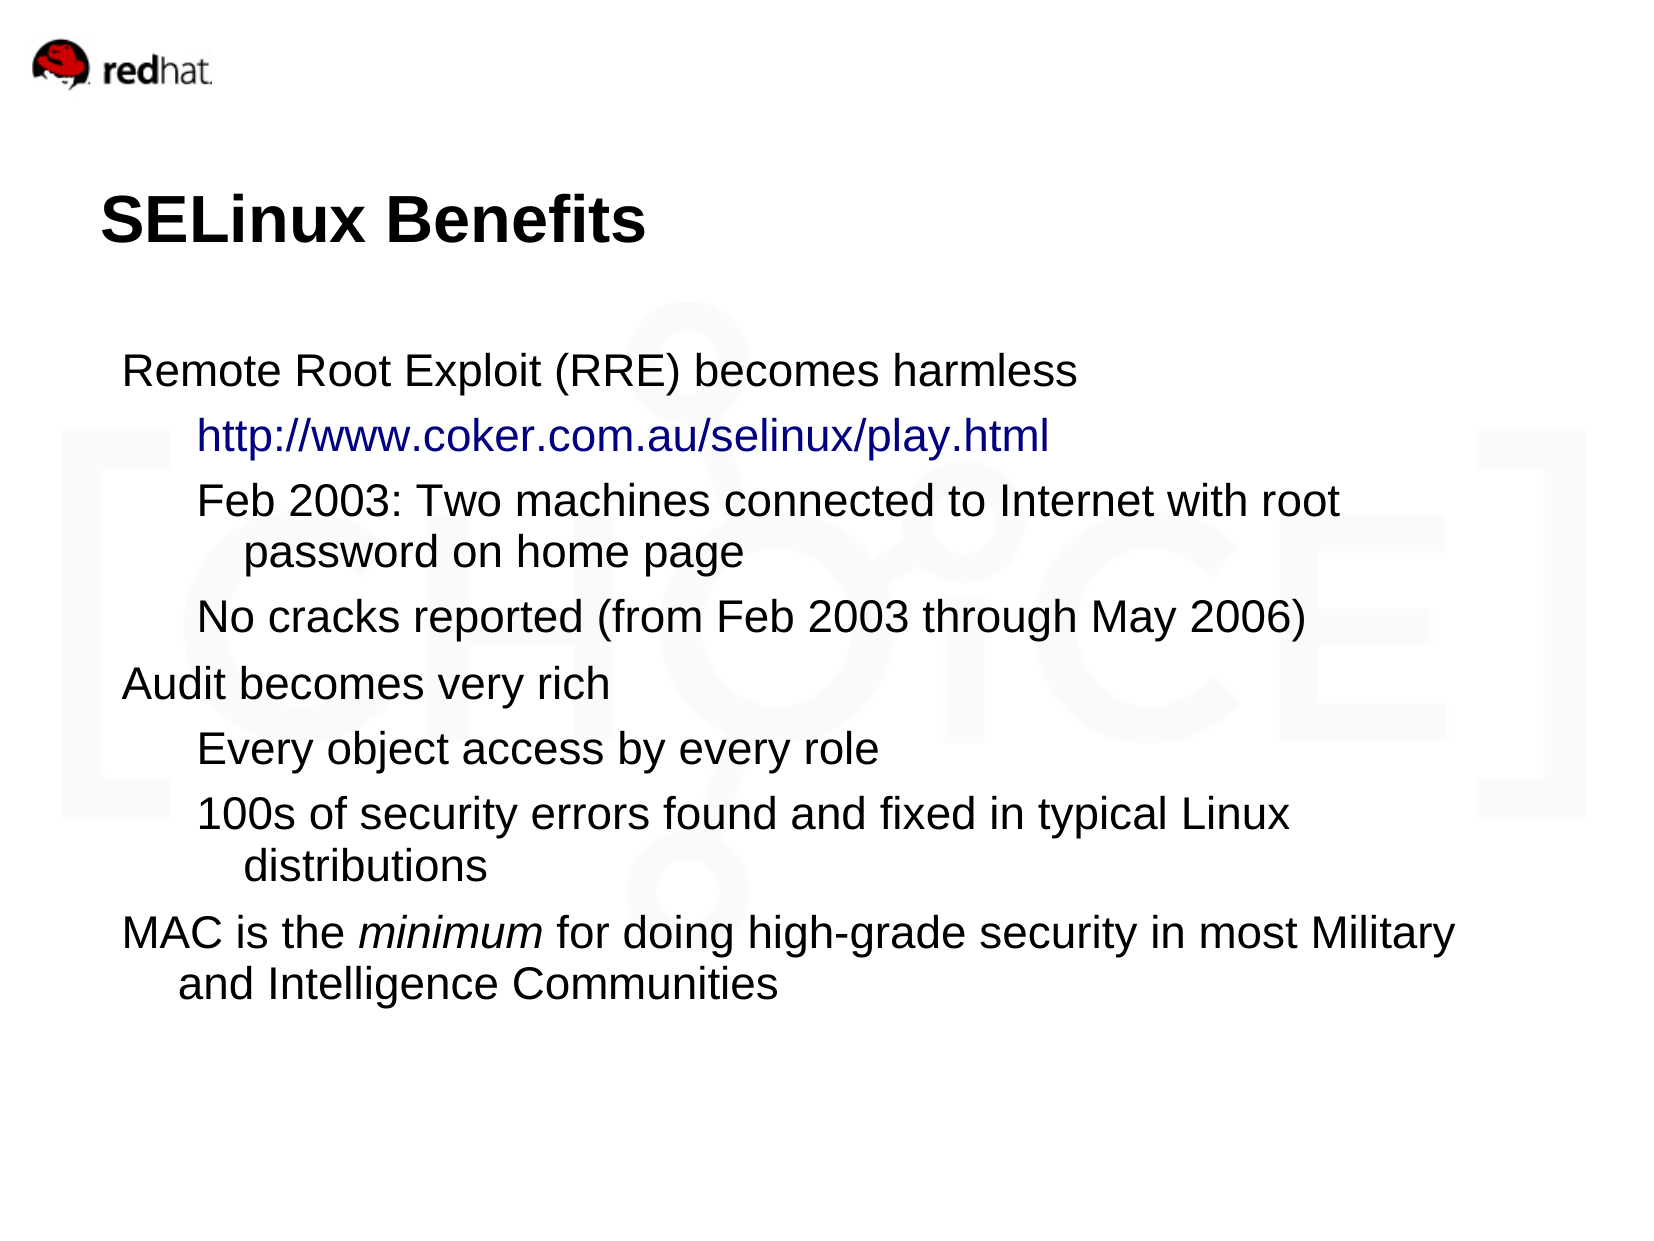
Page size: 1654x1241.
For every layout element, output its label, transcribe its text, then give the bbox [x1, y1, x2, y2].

list Remote Root Exploit (RRE) becomes harmless http://www.coker.com.au/selinux/play.html Feb 2003: Two machines connected to Internet with root password on home page No cracks reported (from Feb 2003 through May 2006) Audit becomes very rich Every object access by every role 100s of security errors found and fixed in typical Linux distributions MAC is the minimum for doing high-grade security in most Military and Intelligence Communities [121, 344, 1534, 1127]
title SELinux Benefits [100, 164, 1506, 275]
picture [31, 37, 212, 98]
picture [63, 302, 1585, 952]
